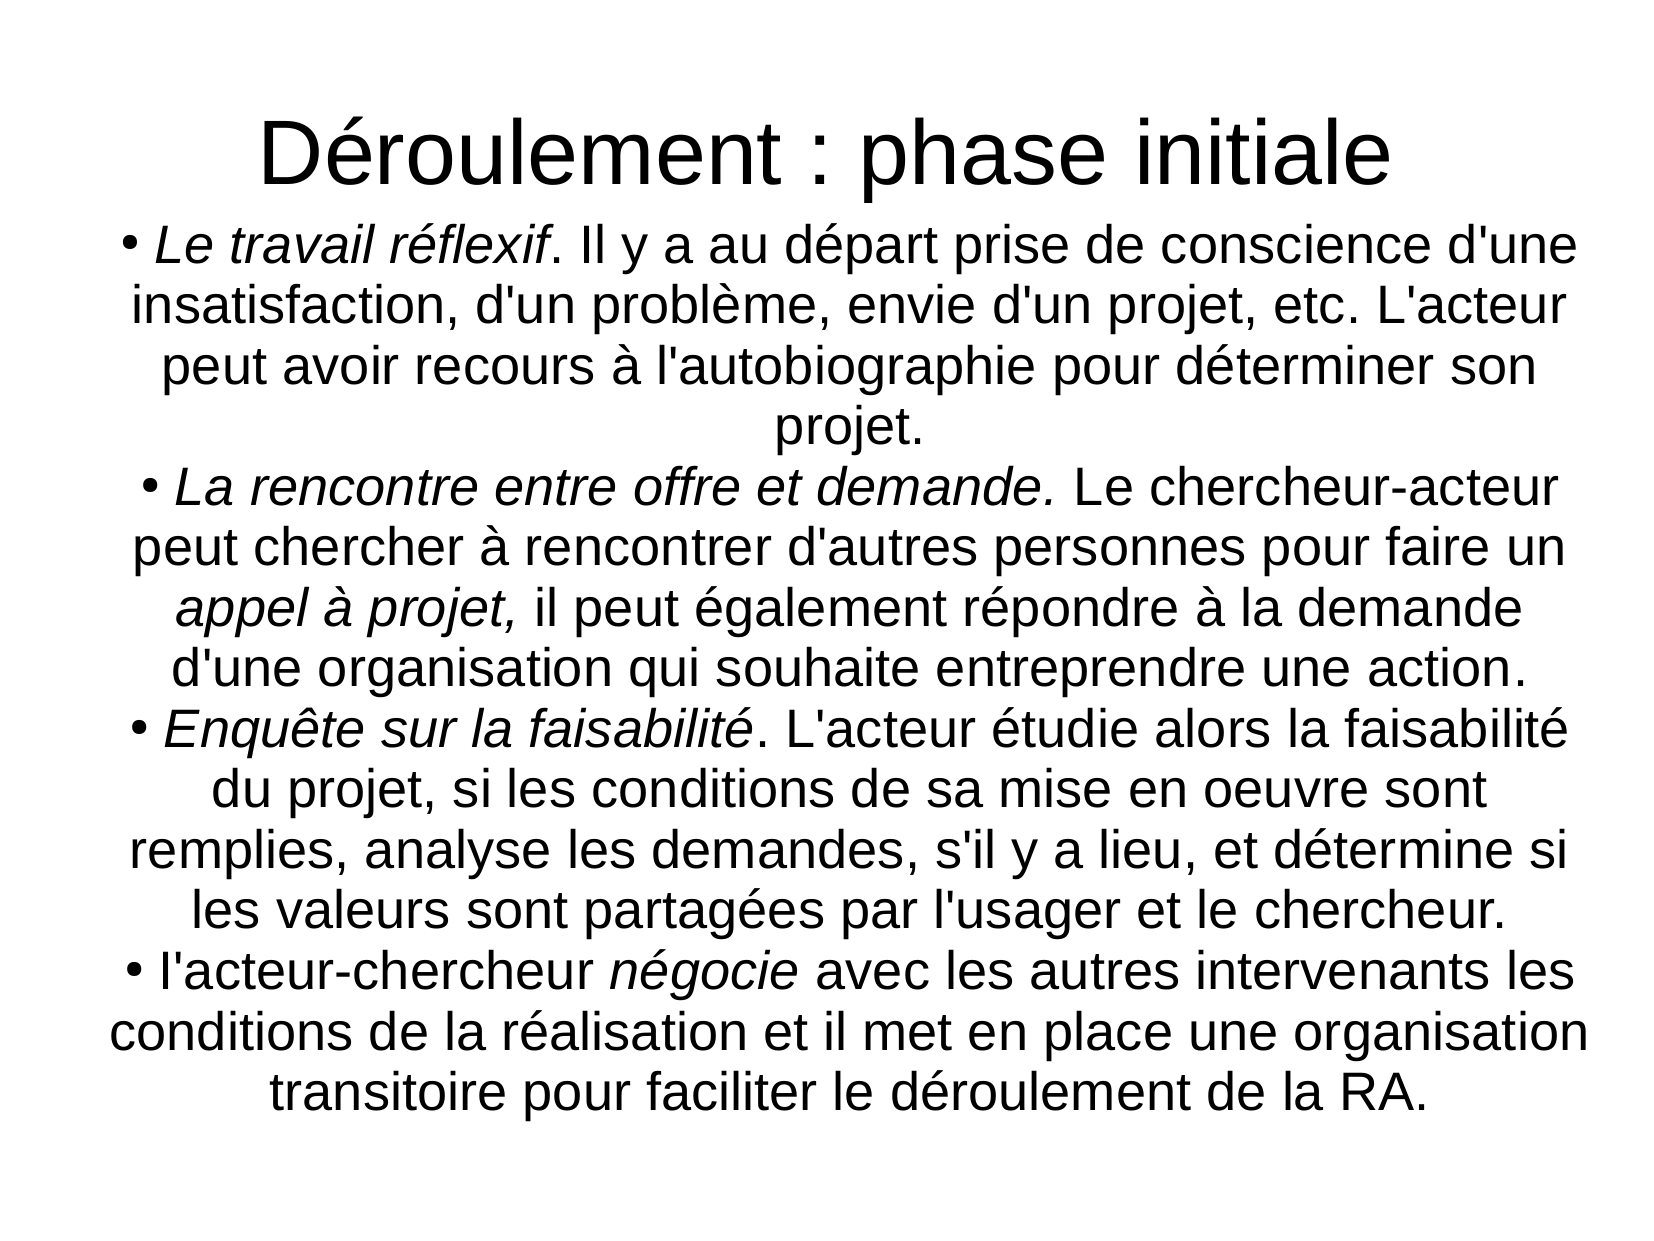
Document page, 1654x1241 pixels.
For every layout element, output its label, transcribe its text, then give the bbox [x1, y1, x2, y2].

subtitle Le travail réflexif. Il y a au départ prise de conscience d'une insatisfaction, d'un problème, envie d'un projet, etc. L'acteur peut avoir recours à l'autobiographie pour déterminer son projet. La rencontre entre offre et demande. Le chercheur-acteur peut chercher à rencontrer d'autres personnes pour faire un appel à projet, il peut également répondre à la demande d'une organisation qui souhaite entreprendre une action. Enquête sur la faisabilité. L'acteur étudie alors la faisabilité du projet, si les conditions de sa mise en oeuvre sont remplies, analyse les demandes, s'il y a lieu, et détermine si les valeurs sont partagées par l'usager et le chercheur. I'acteur-chercheur négocie avec les autres intervenants les conditions de la réalisation et il met en place une organisation transitoire pour faciliter le déroulement de la RA. [106, 214, 1595, 1123]
title Déroulement : phase initiale [82, 56, 1571, 250]
